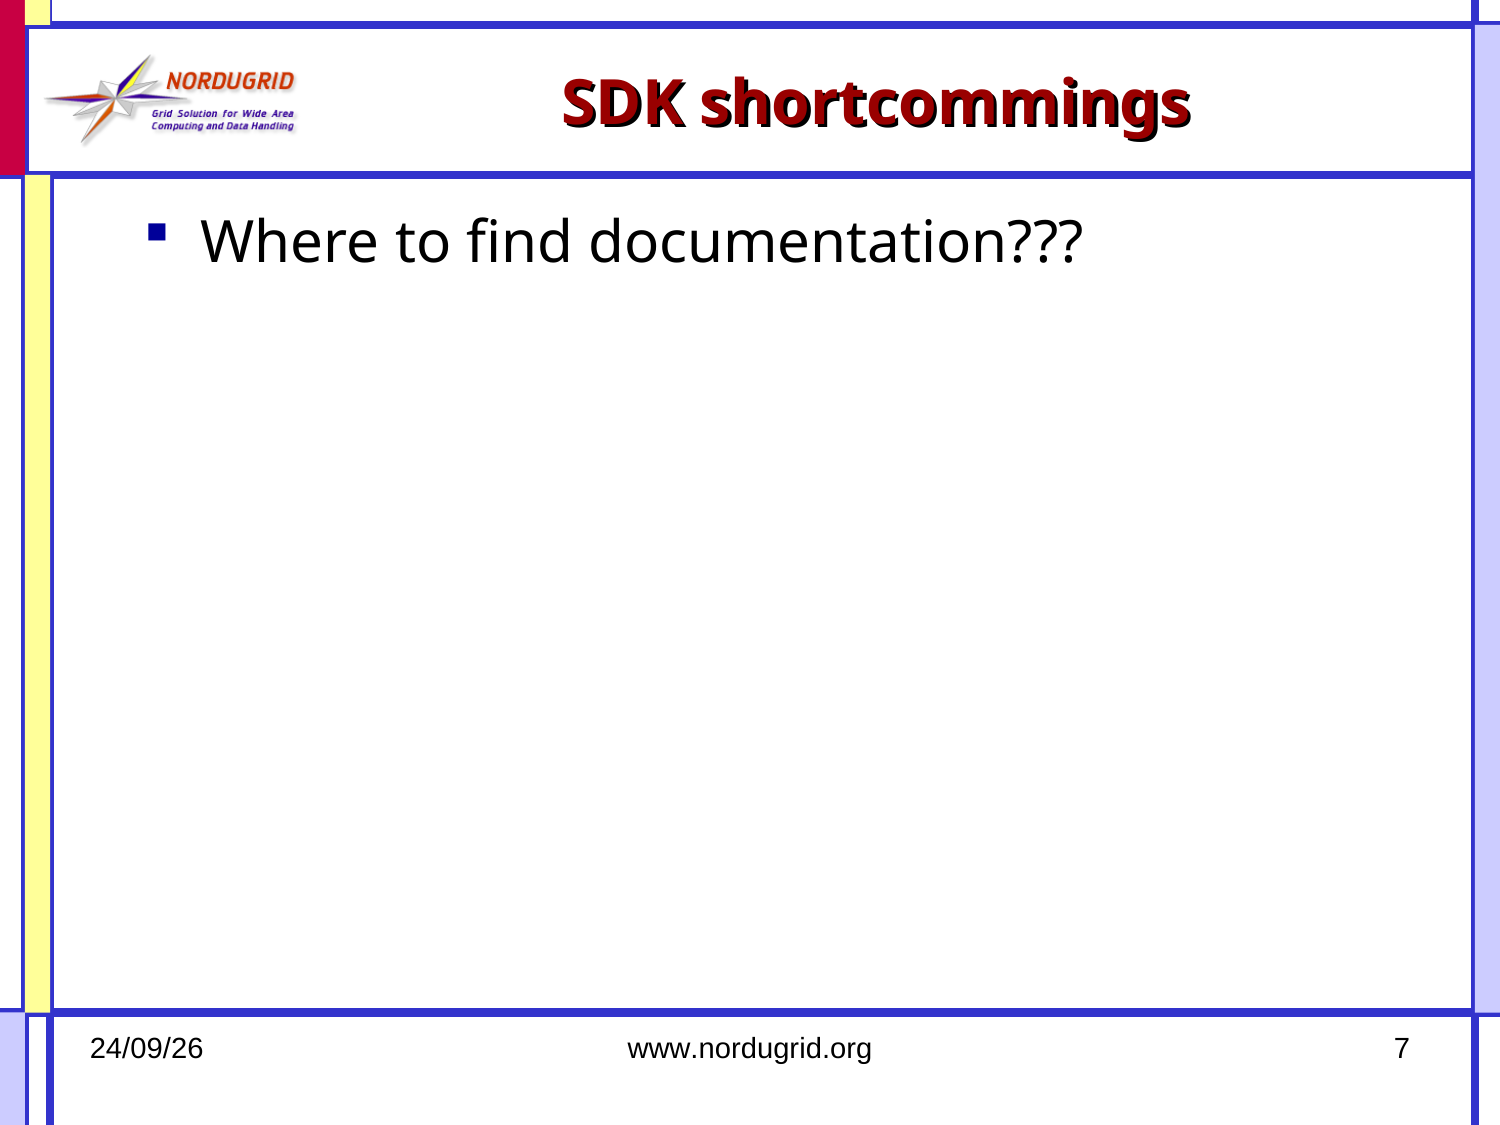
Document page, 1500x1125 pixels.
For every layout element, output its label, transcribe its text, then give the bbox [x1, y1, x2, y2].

title SDK shortcommings [324, 17, 1428, 183]
picture [40, 49, 301, 148]
list Where to find documentation??? [87, 200, 1426, 853]
